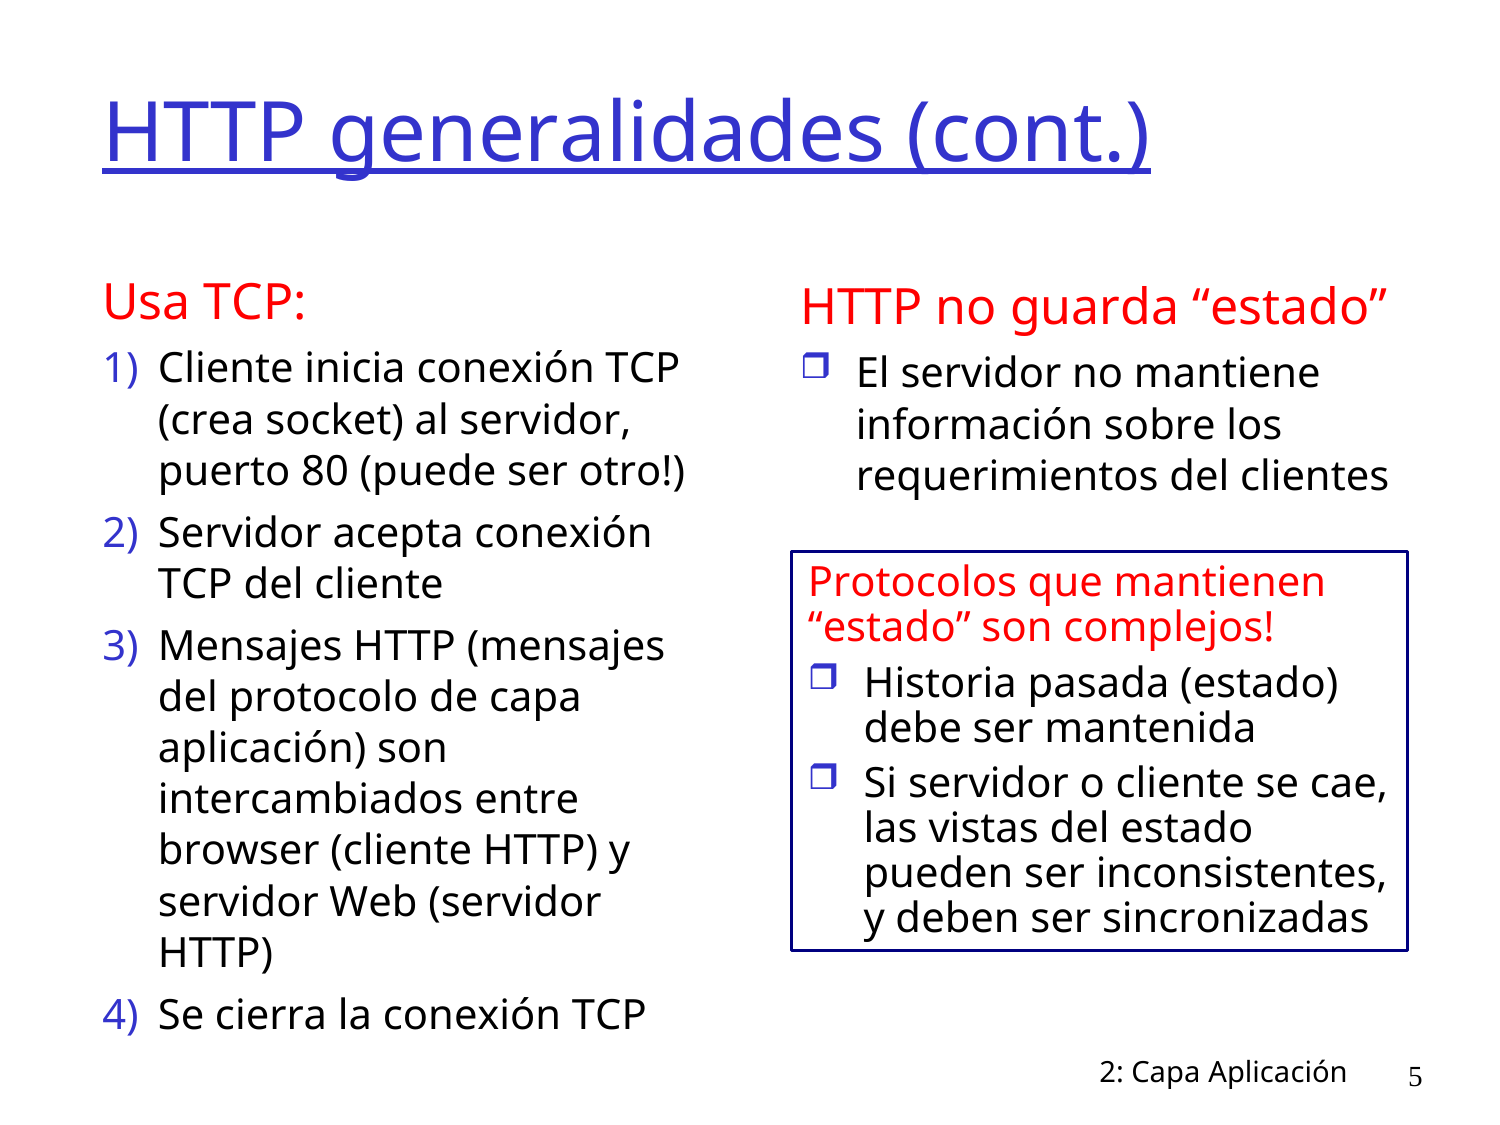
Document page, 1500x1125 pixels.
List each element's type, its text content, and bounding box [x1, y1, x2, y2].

text_box Protocolos que mantienen “estado” son complejos! Historia pasada (estado) debe ser mantenida Si servidor o cliente se cae, las vistas del estado pueden ser inconsistentes, y deben ser sincronizadas [791, 551, 1408, 951]
list HTTP no guarda “estado” El servidor no mantiene información sobre los requerimientos del clientes [785, 267, 1412, 516]
list Usa TCP: Cliente inicia conexión TCP (crea socket) al servidor, puerto 80 (puede ser otro!) Servidor acepta conexión TCP del cliente Mensajes HTTP (mensajes del protocolo de capa aplicación) son intercambiados entre browser (cliente HTTP) y servidor Web (servidor HTTP) Se cierra la conexión TCP [87, 262, 740, 1026]
title HTTP generalidades (cont.) [87, 37, 1363, 225]
